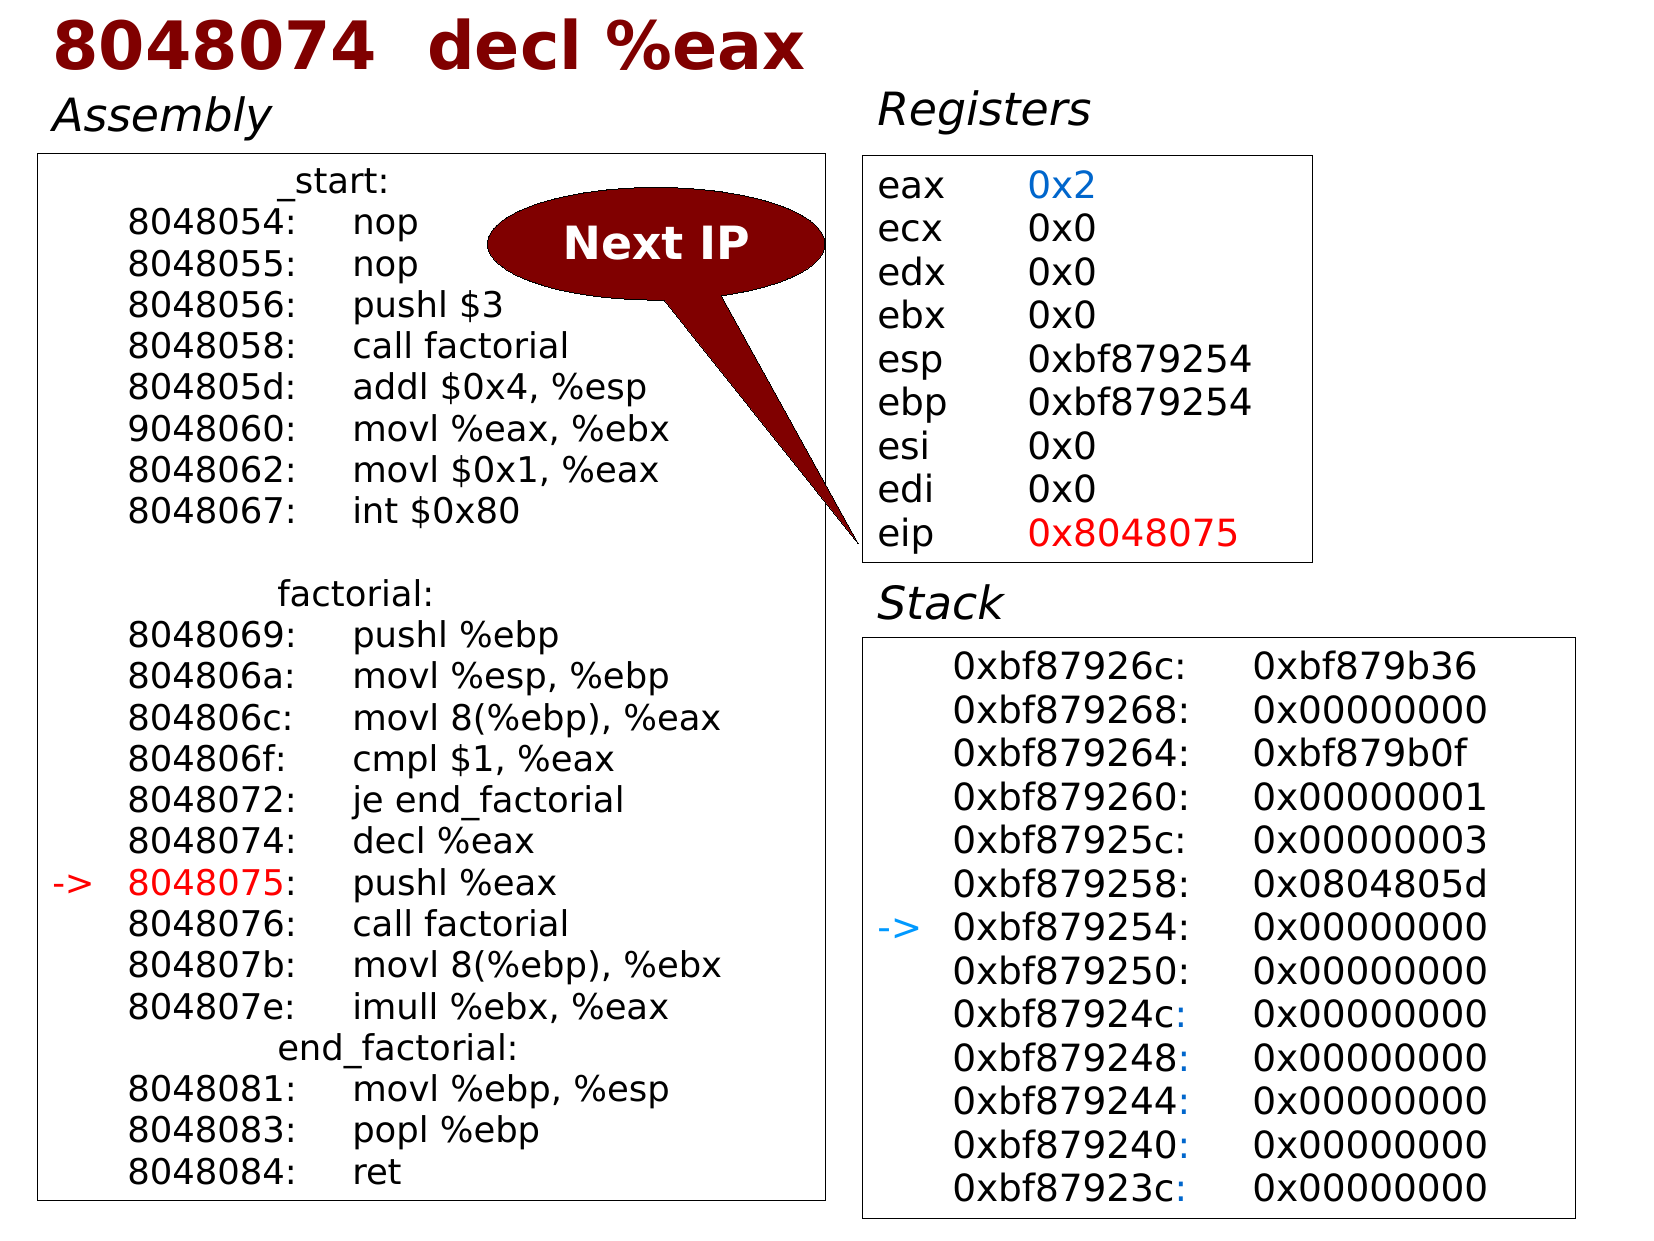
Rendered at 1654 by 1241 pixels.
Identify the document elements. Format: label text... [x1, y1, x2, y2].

text_box Assembly [37, 81, 301, 151]
text_box eax 0x2 ecx 0x0 edx 0x0 ebx 0x0 esp 0xbf879254 ebp 0xbf879254 esi 0x0 edi 0x0 eip 0x8048075 [862, 155, 1313, 563]
text_box Registers [862, 75, 1126, 144]
text_box Next IP [487, 187, 859, 544]
text_box 0xbf87926c: 0xbf879b36 0xbf879268: 0x00000000 0xbf879264: 0xbf879b0f 0xbf879260: 0x00000001 0xbf87925c: 0x00000003 0xbf879258: 0x0804805d -> 0xbf879254: 0x00000000 0xbf879250: 0x00000000 0xbf87924c: 0x00000000 0xbf879248: 0x00000000 0xbf879244: 0x00000000 0xbf879240: 0x00000000 0xbf87923c: 0x00000000 [862, 637, 1576, 1219]
text_box _start: 8048054: nop 8048055: nop 8048056: pushl $3 8048058: call factorial 804805d: addl $0x4, %esp 9048060: movl %eax, %ebx 8048062: movl $0x1, %eax 8048067: int $0x80 factorial: 8048069: pushl %ebp 804806a: movl %esp, %ebp 804806c: movl 8(%ebp), %eax 804806f: cmpl $1, %eax 8048072: je end_factorial 8048074: decl %eax -> 8048075: pushl %eax 8048076: call factorial 804807b: movl 8(%ebp), %ebx 804807e: imull %ebx, %eax end_factorial: 8048081: movl %ebp, %esp 8048083: popl %ebp 8048084: ret [37, 153, 826, 1201]
text_box 8048074 decl %eax [37, 0, 1388, 93]
text_box Stack [862, 569, 1051, 638]
